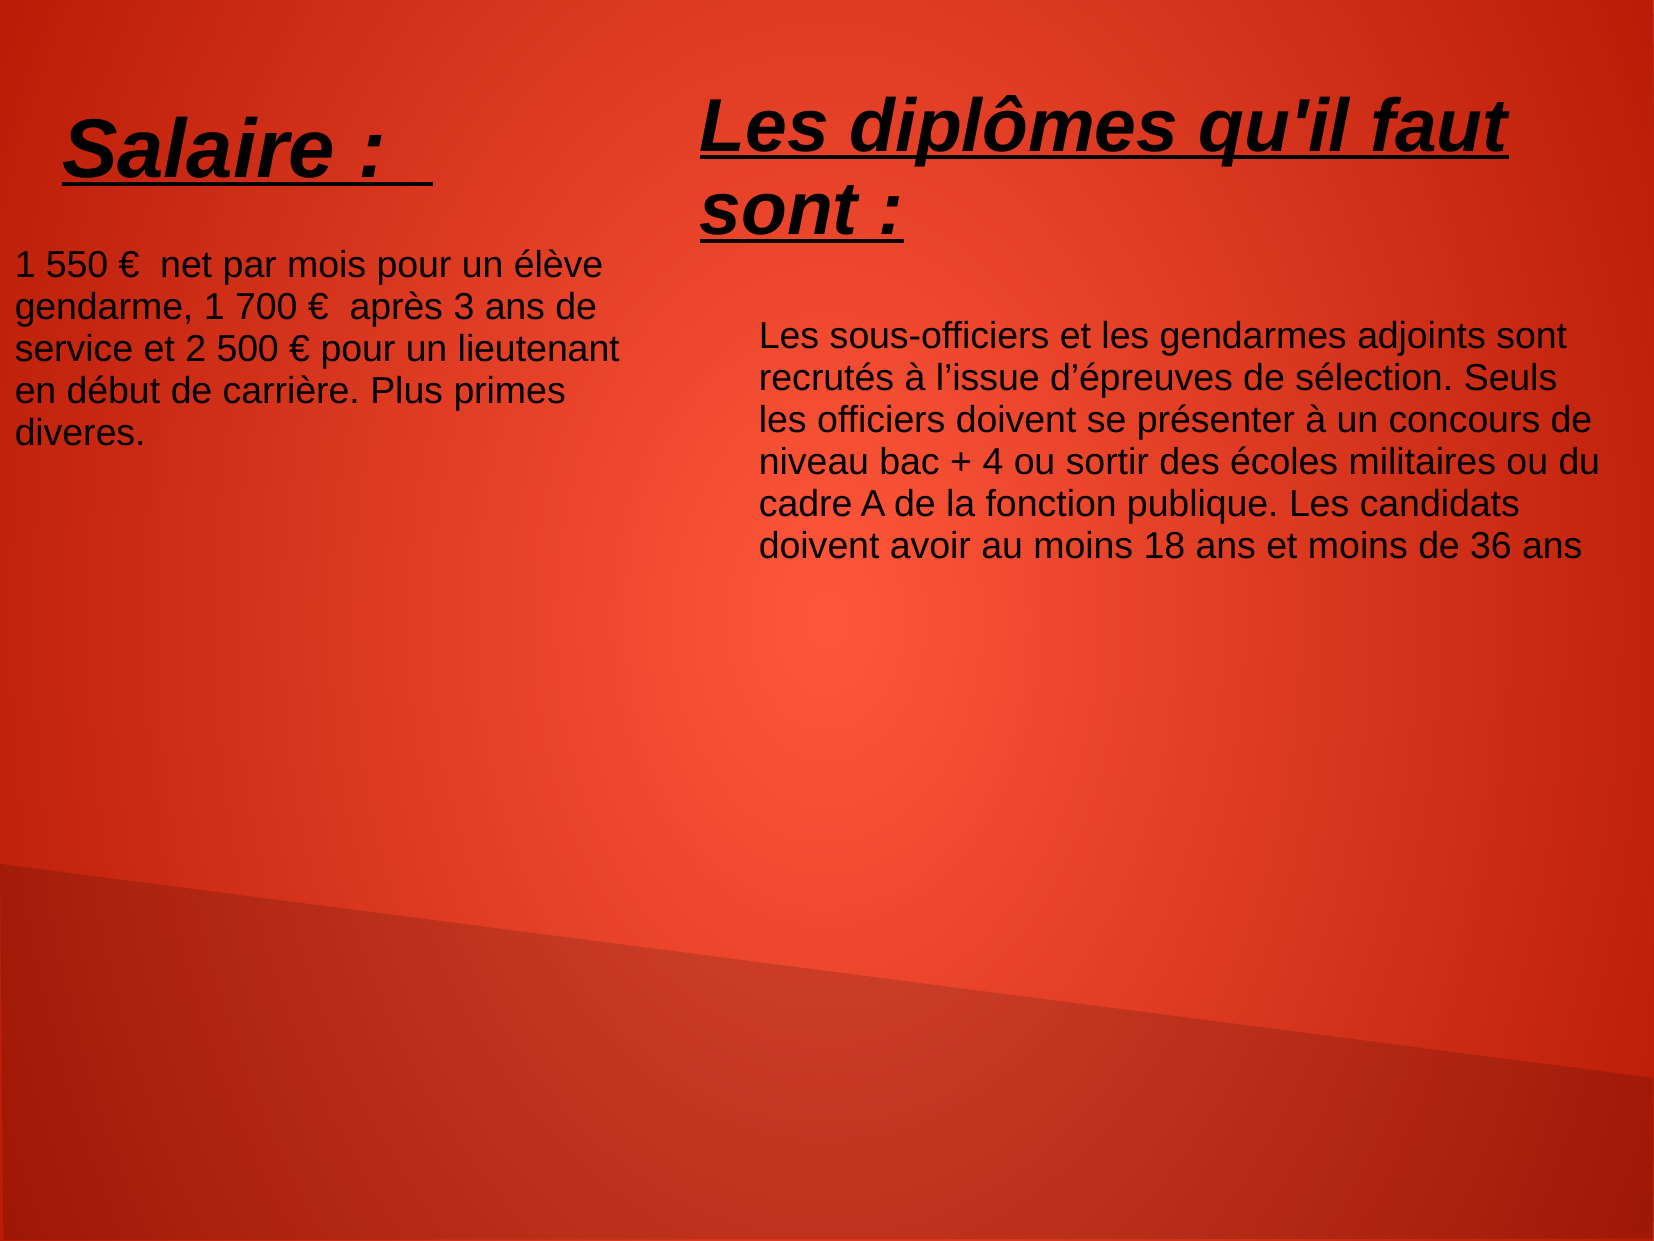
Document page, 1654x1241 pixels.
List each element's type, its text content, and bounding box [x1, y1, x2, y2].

text_box Les diplômes qu'il faut sont : [685, 75, 1654, 449]
text_box Les sous-officiers et les gendarmes adjoints sont recrutés à l’issue d’épreuves de sélection. Seuls les officiers doivent se présenter à un concours de niveau bac + 4 ou sortir des écoles militaires ou du cadre A de la fonction publique. Les candidats doivent avoir au moins 18 ans et moins de 36 ans [744, 307, 1619, 574]
text_box 1 550 € net par mois pour un élève gendarme, 1 700 € après 3 ans de service et 2 500 € pour un lieutenant en début de carrière. Plus primes diveres. [0, 236, 646, 461]
text_box Salaire : [47, 94, 685, 215]
